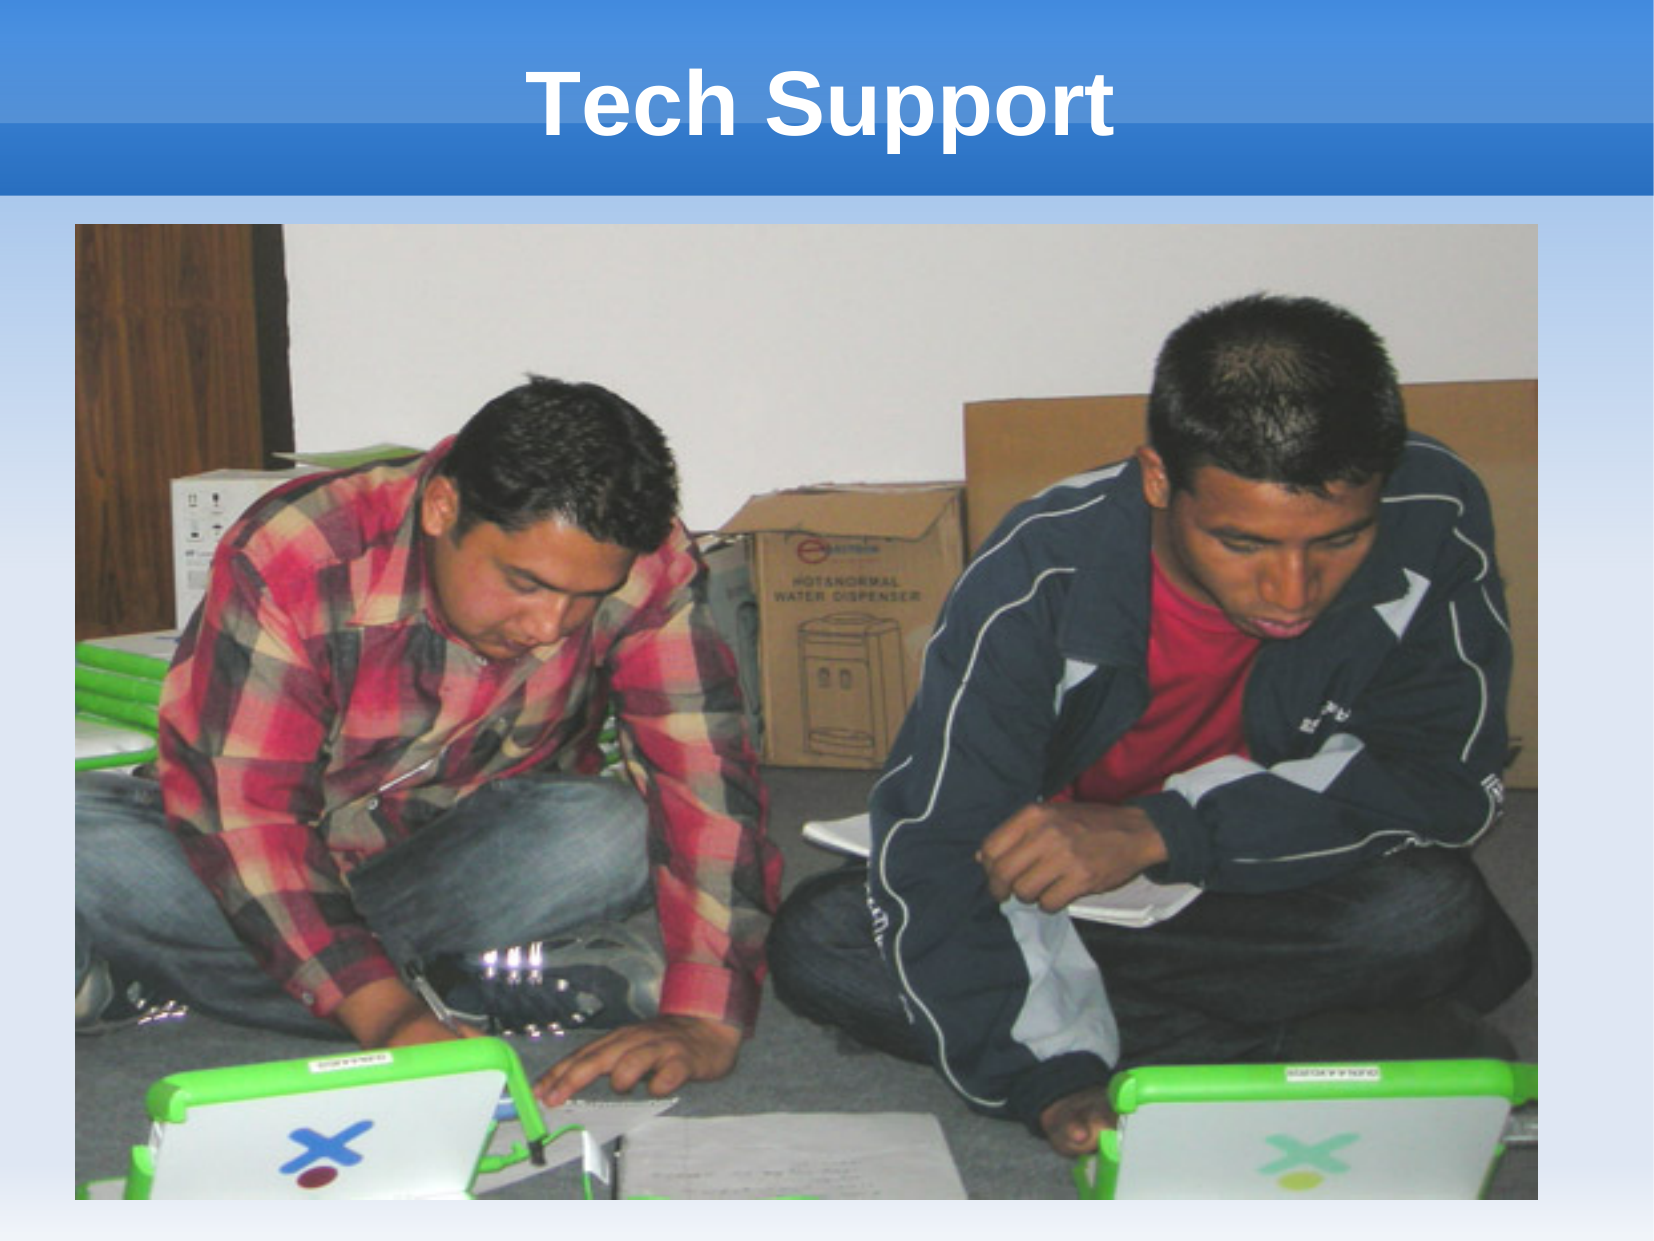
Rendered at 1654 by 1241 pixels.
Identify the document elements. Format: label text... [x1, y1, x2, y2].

picture [0, 0, 1654, 1241]
title Tech Support [76, 7, 1565, 200]
